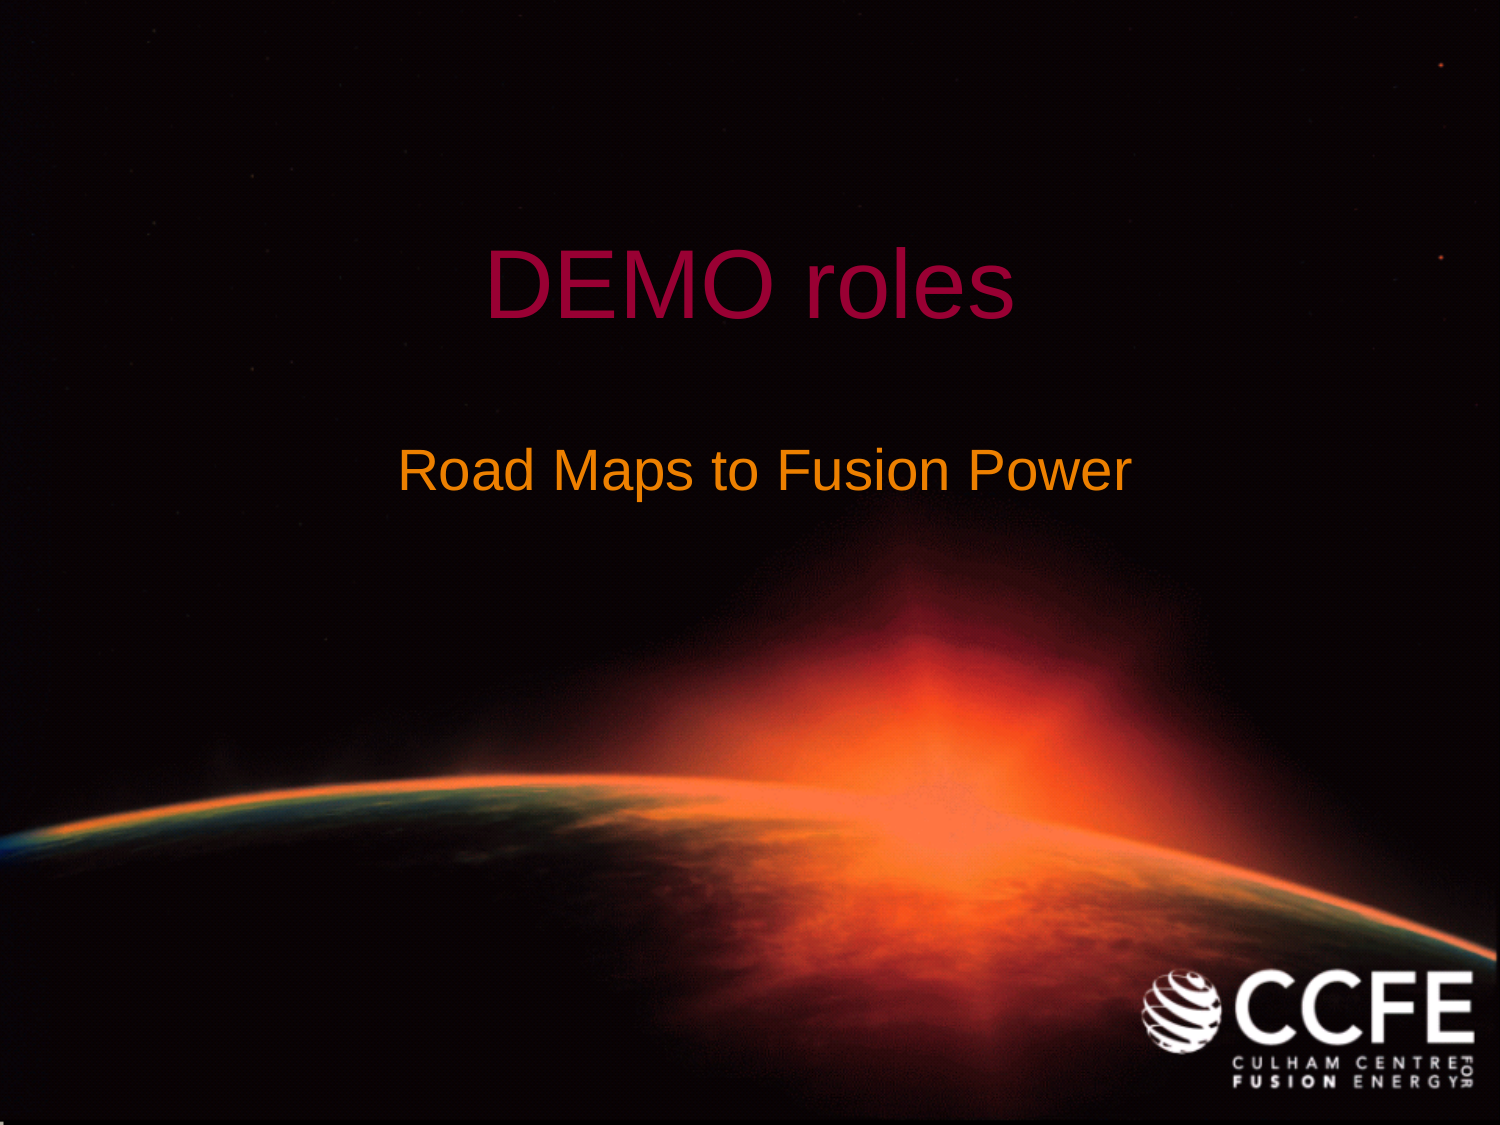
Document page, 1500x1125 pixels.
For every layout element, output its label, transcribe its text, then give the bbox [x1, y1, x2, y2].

picture [0, 0, 1500, 1125]
text_box DEMO roles [112, 90, 1388, 469]
text_box Road Maps to Fusion Power [163, 438, 1346, 567]
